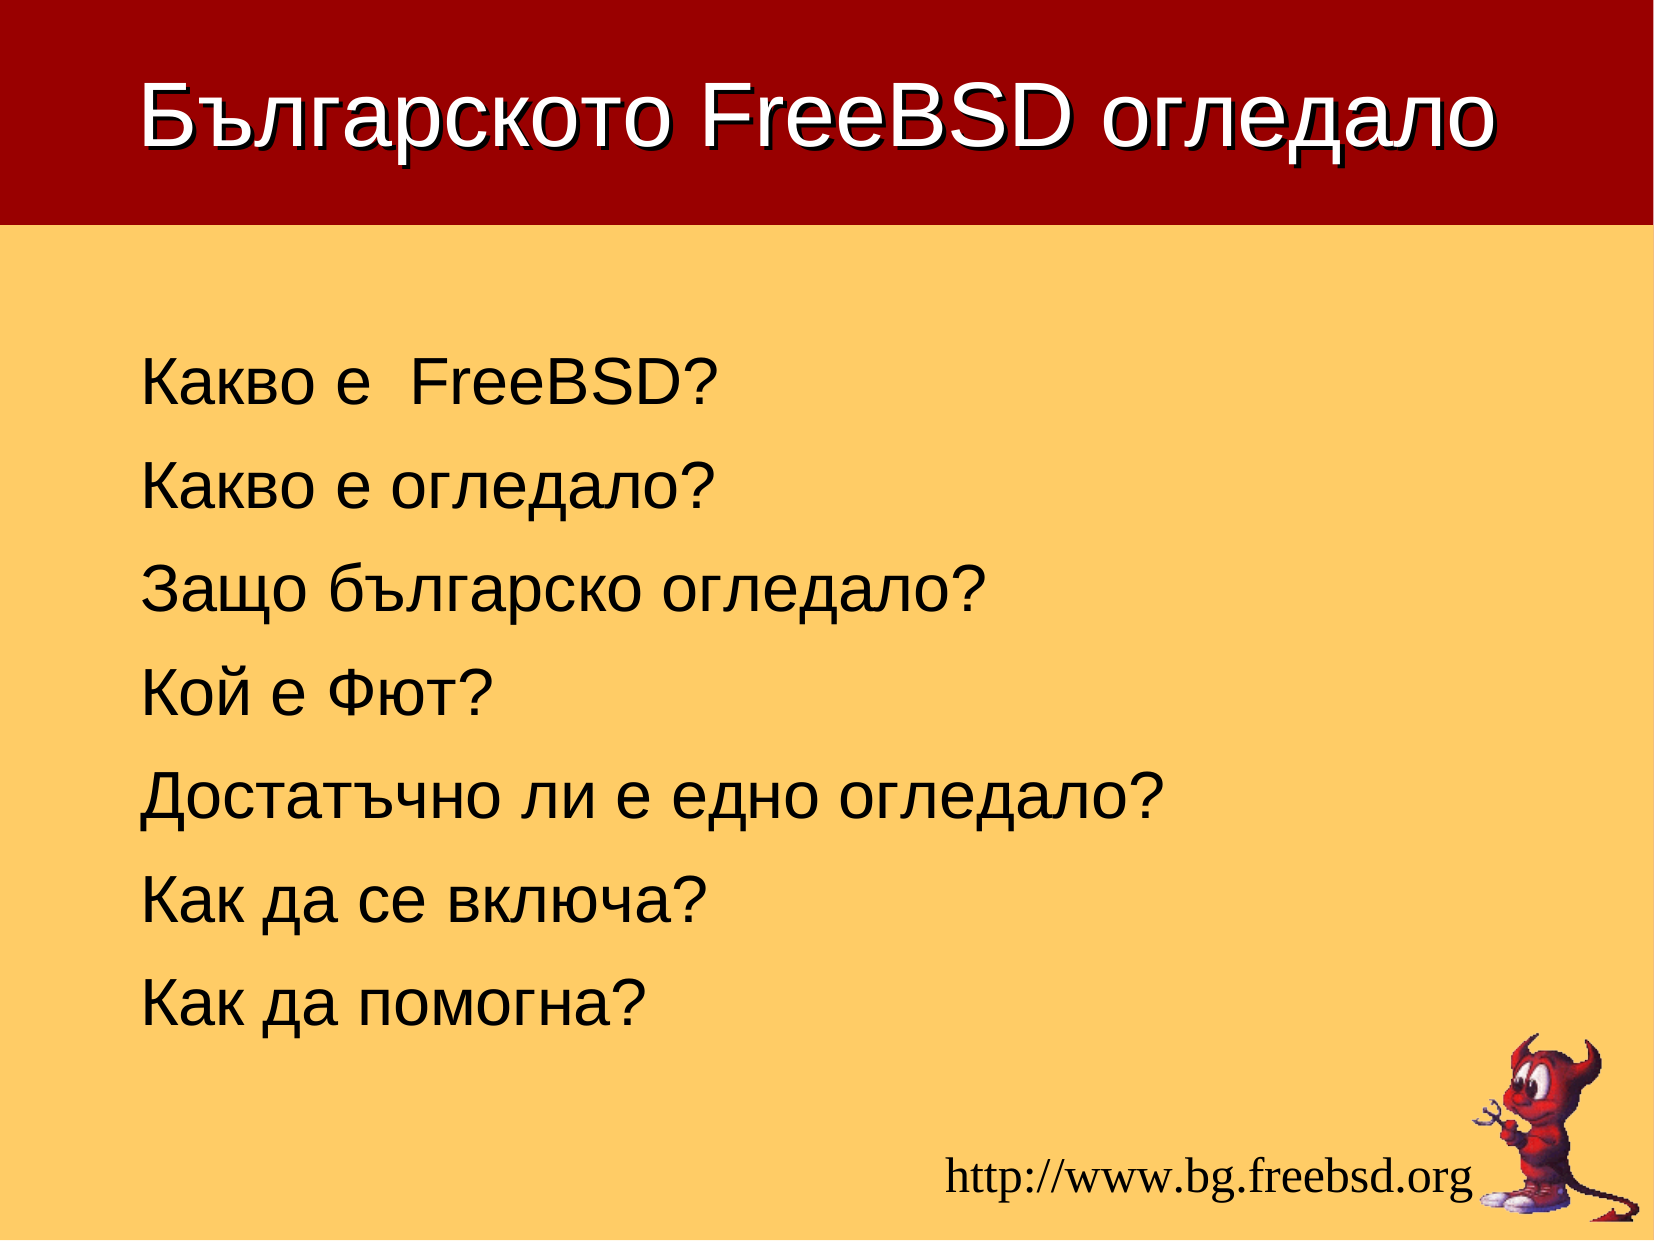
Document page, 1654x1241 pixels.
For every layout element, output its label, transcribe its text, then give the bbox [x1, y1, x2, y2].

title Българското FreeBSD огледало [112, 11, 1525, 219]
list Какво е FreeBSD? Какво е огледало? Защо българско огледало? Кой е Фют? Достатъчно ли е едно огледало? Как да се включа? Как да помогна? [121, 344, 1534, 1127]
picture [1464, 1030, 1643, 1227]
text_box http://www.bg.freebsd.org [945, 1148, 1466, 1204]
